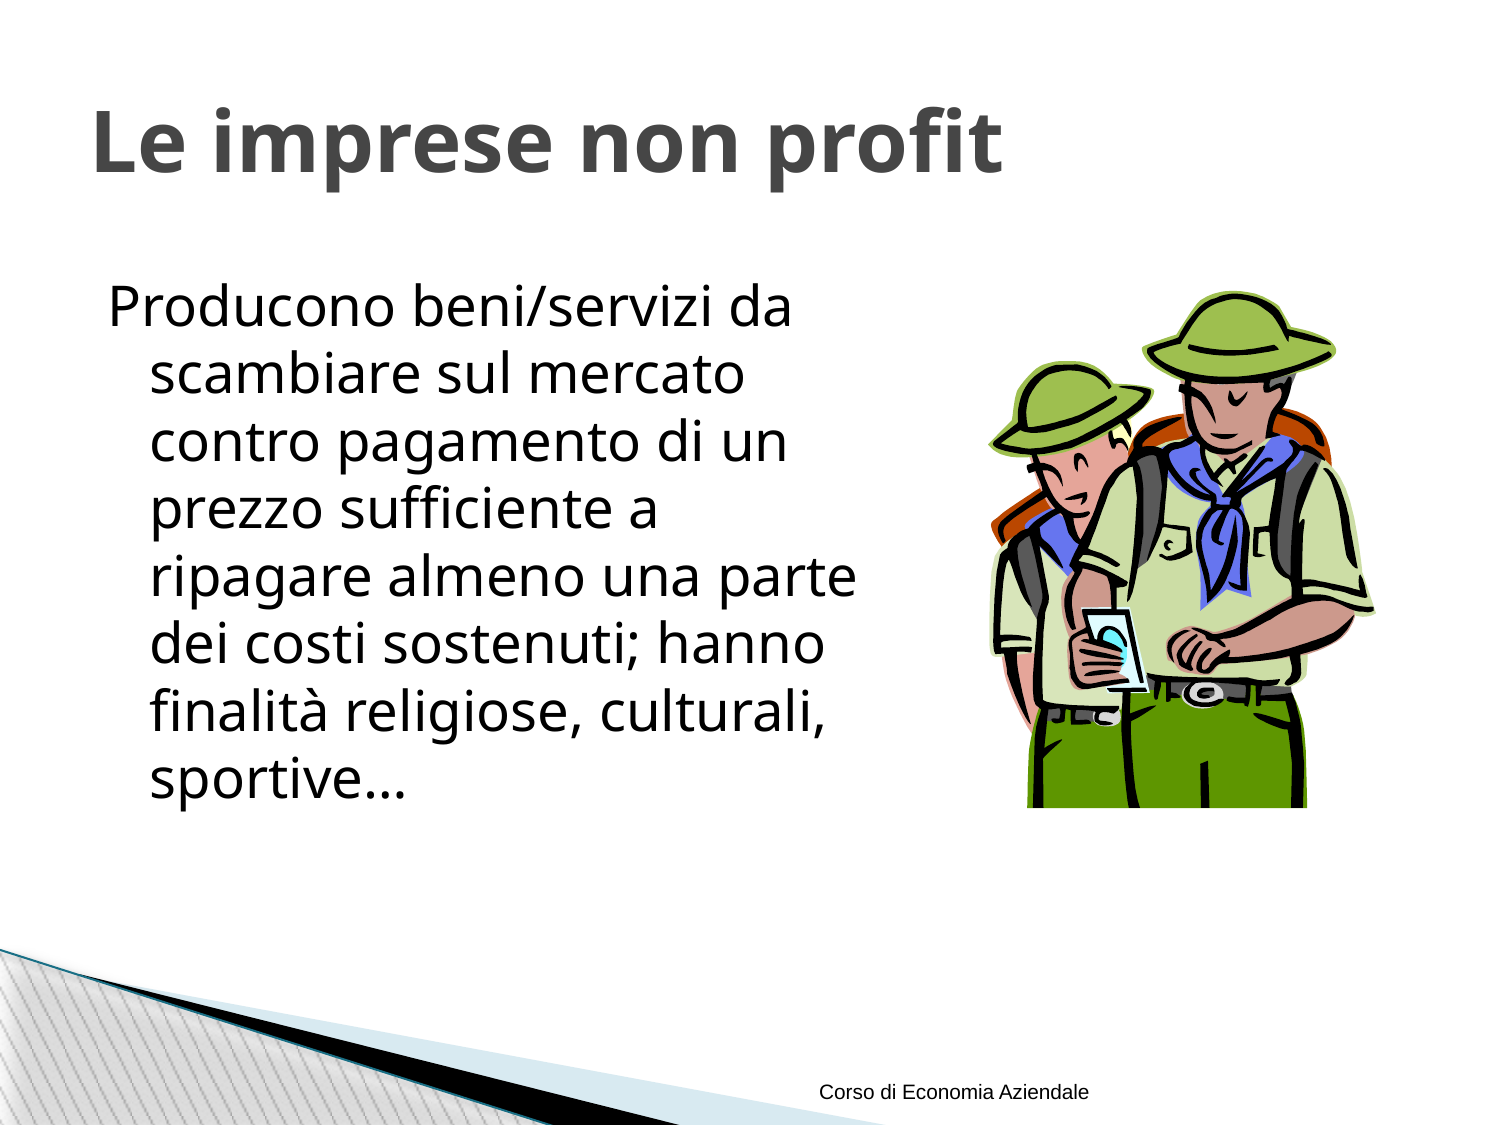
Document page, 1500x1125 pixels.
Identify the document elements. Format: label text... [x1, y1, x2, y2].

picture [986, 290, 1376, 809]
list Producono beni/servizi da scambiare sul mercato contro pagamento di un prezzo sufficiente a ripagare almeno una parte dei costi sostenuti; hanno finalità religiose, culturali, sportive… [75, 262, 880, 858]
footer Corso di Economia Aziendale [718, 1051, 1105, 1112]
title Le imprese non profit [75, 45, 1425, 233]
